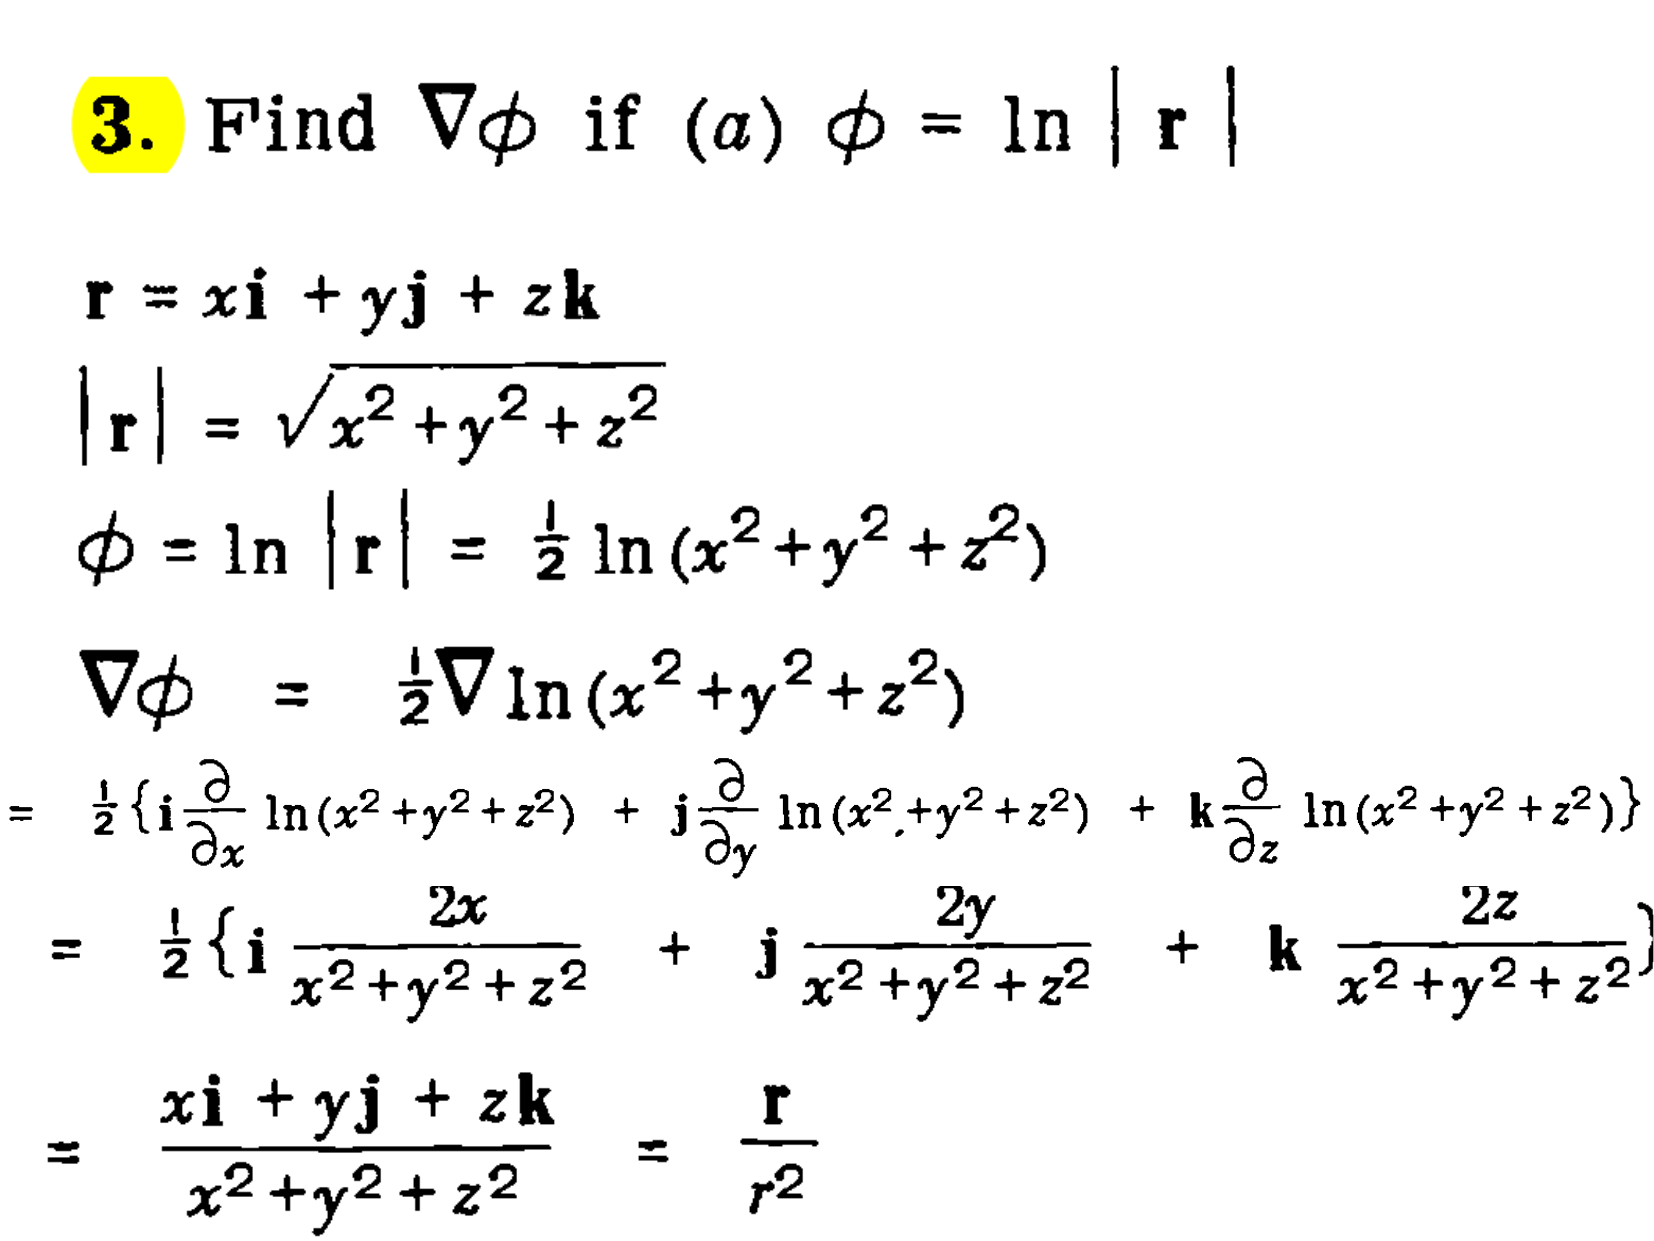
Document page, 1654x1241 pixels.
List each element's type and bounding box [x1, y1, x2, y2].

picture [48, 242, 1052, 596]
picture [70, 55, 1252, 178]
picture [0, 611, 1654, 1029]
picture [20, 1057, 839, 1241]
